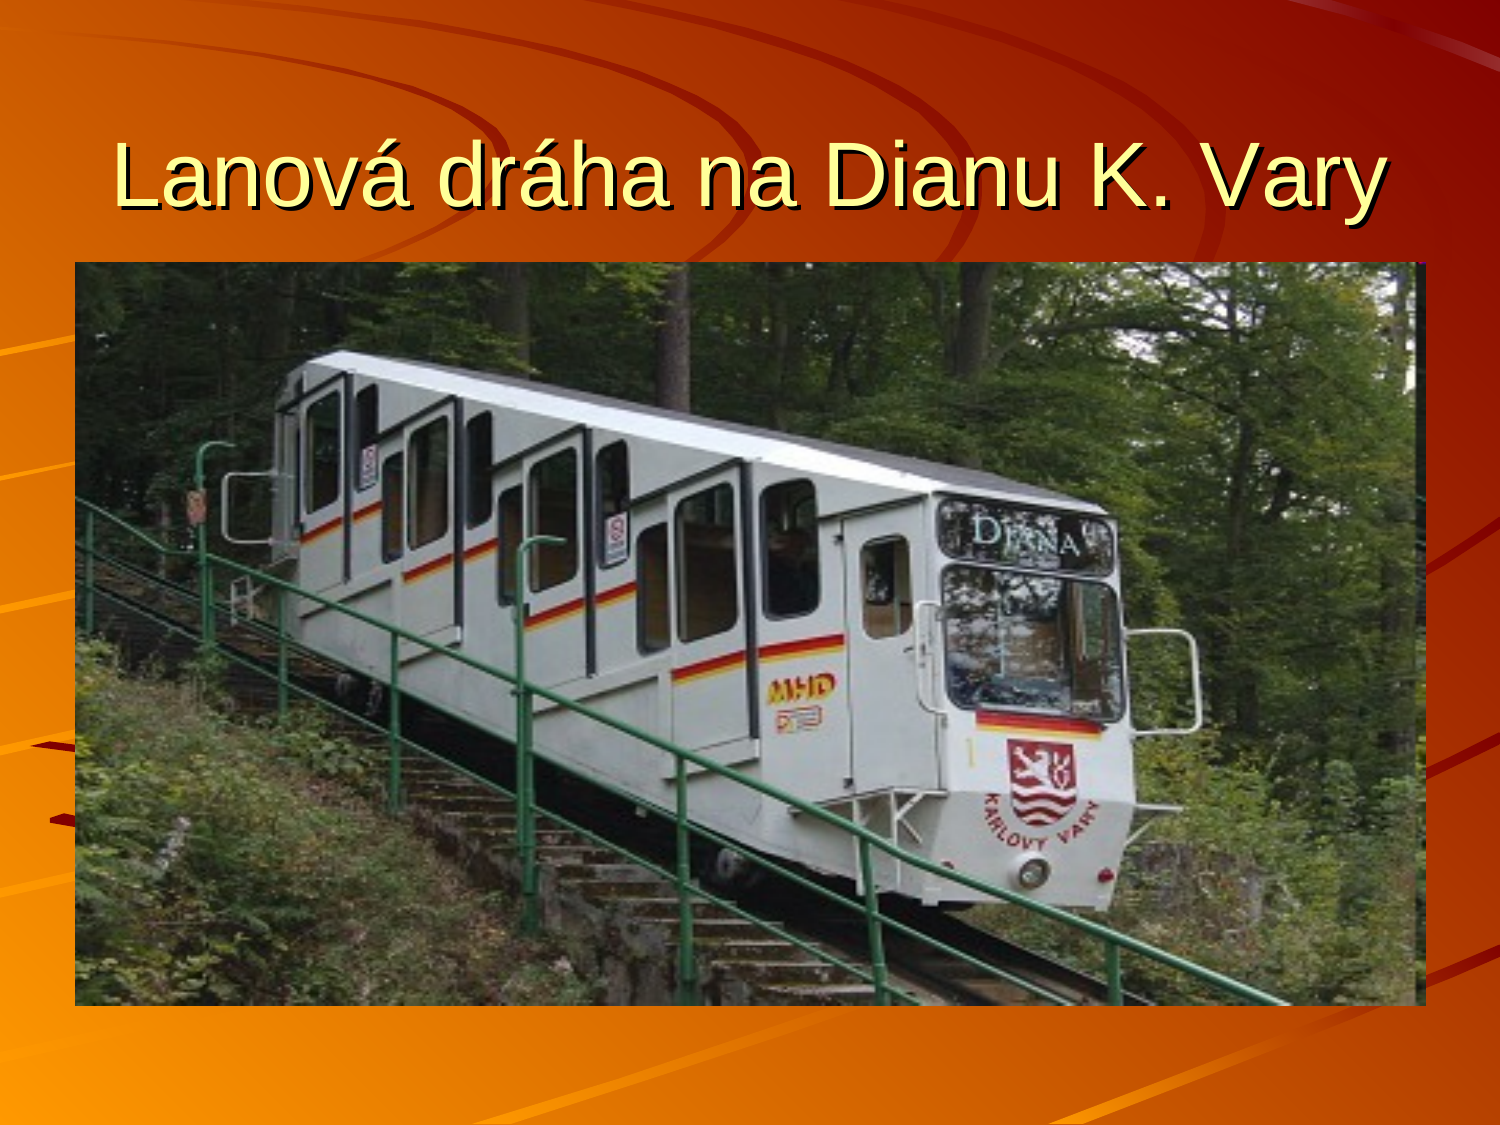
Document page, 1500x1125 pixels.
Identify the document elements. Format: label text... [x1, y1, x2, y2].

title Lanová dráha na Dianu K. Vary [75, 25, 1426, 233]
picture [75, 262, 1426, 1006]
